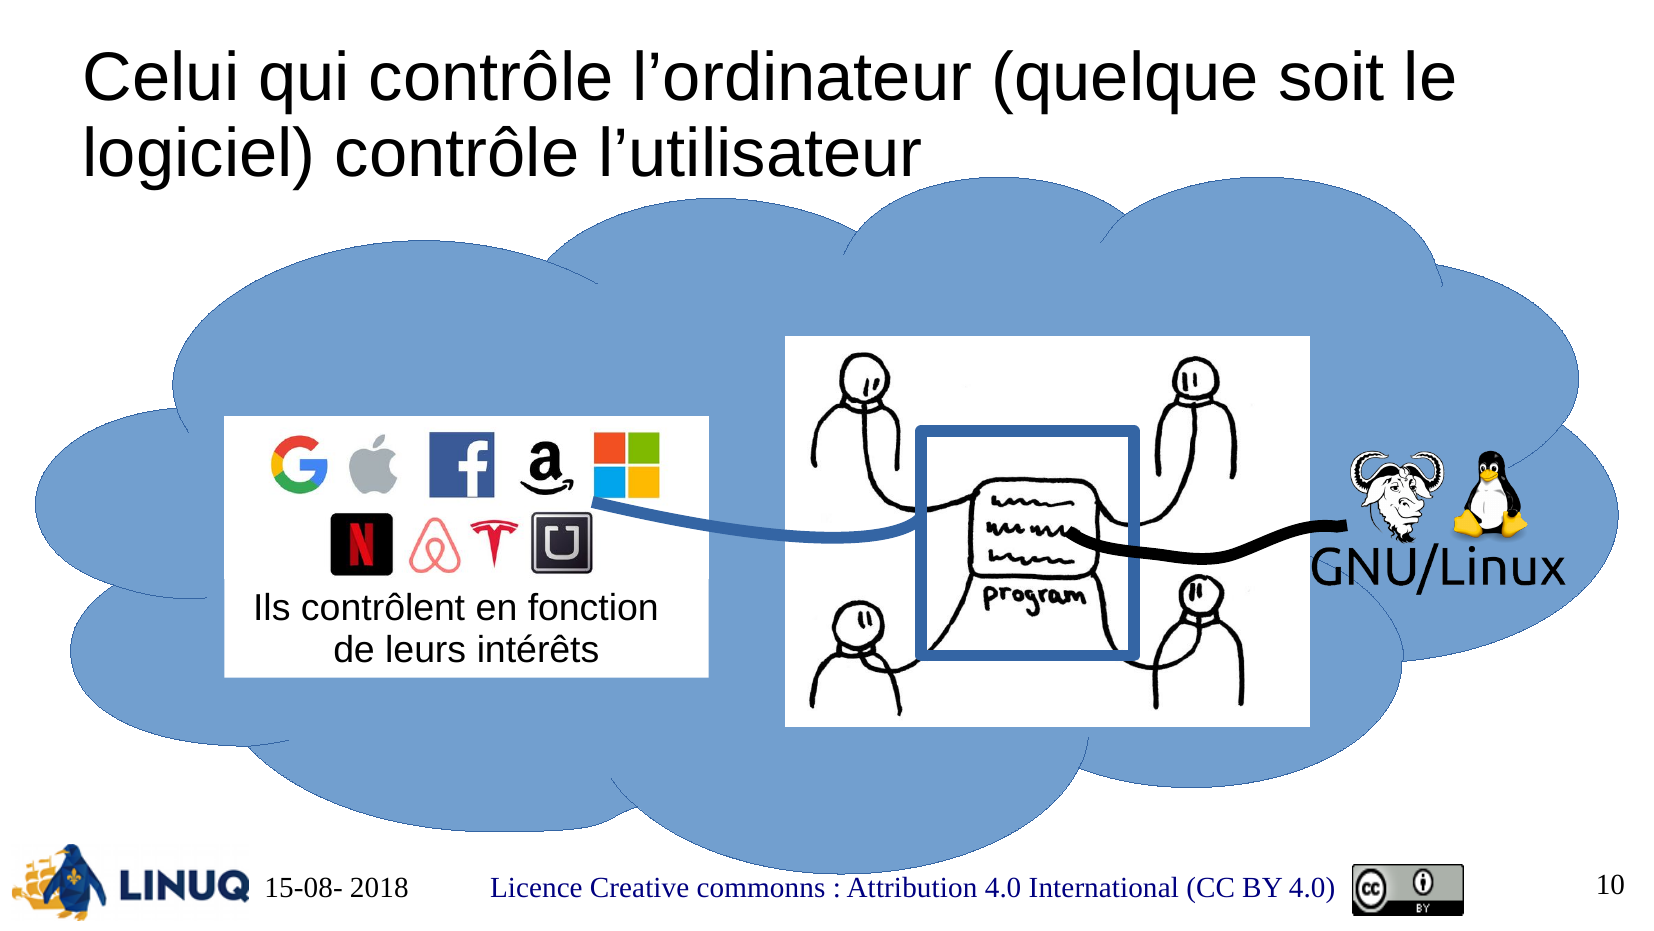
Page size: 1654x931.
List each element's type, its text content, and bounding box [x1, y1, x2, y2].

picture [1352, 864, 1464, 916]
picture [927, 437, 1128, 650]
picture [785, 336, 1568, 727]
text_box [35, 193, 1619, 875]
text_box Ils contrôlent en fonction de leurs intérêts [224, 578, 709, 678]
picture [224, 416, 709, 578]
title Celui qui contrôle l’ordinateur (quelque soit le logiciel) contrôle l’utilisateur [82, 37, 1571, 193]
picture [11, 844, 249, 921]
